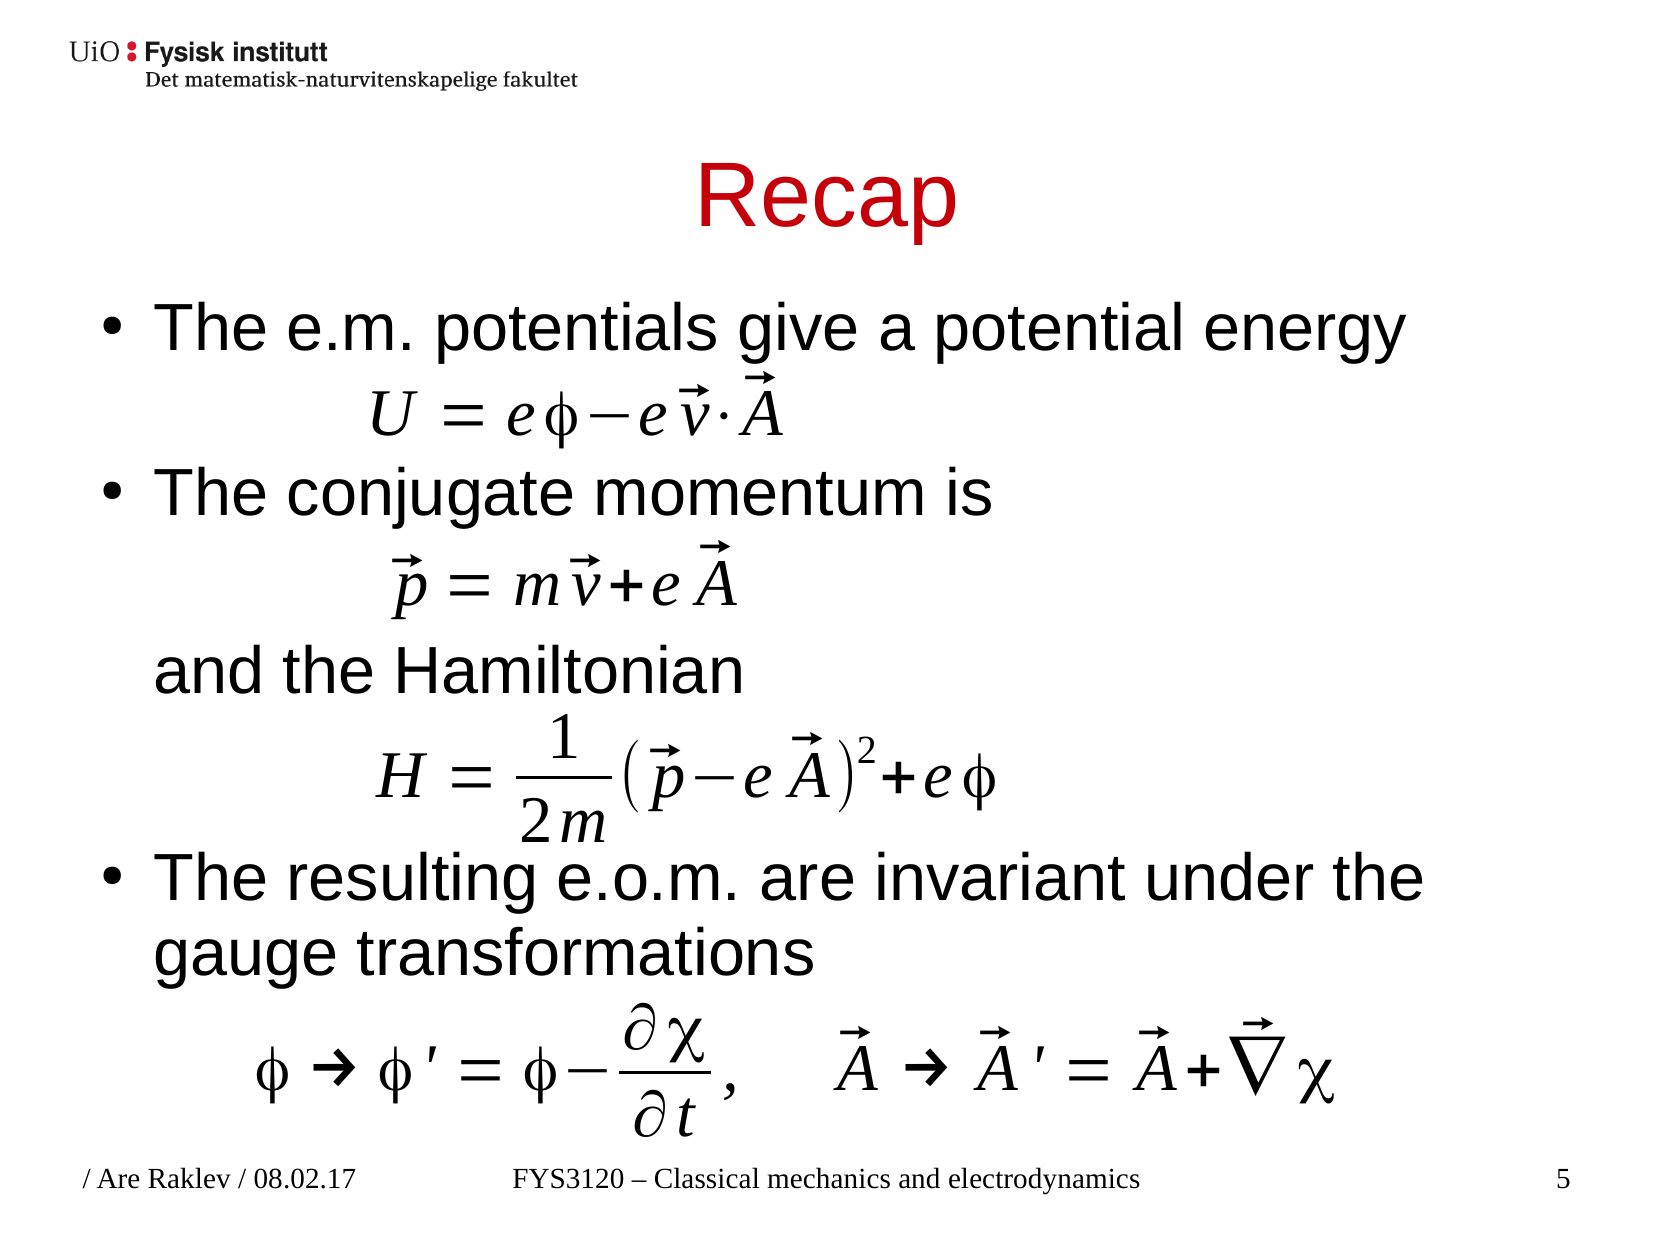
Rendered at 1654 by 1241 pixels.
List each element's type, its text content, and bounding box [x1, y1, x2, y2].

chart [365, 698, 1009, 857]
title Recap [82, 90, 1571, 290]
chart [248, 1000, 1344, 1152]
picture [68, 37, 581, 93]
list The e.m. potentials give a potential energy The conjugate momentum is and the Hamiltonian The resulting e.o.m. are invariant under the gauge transformations [82, 290, 1571, 1147]
chart [361, 367, 793, 453]
chart [381, 537, 747, 620]
